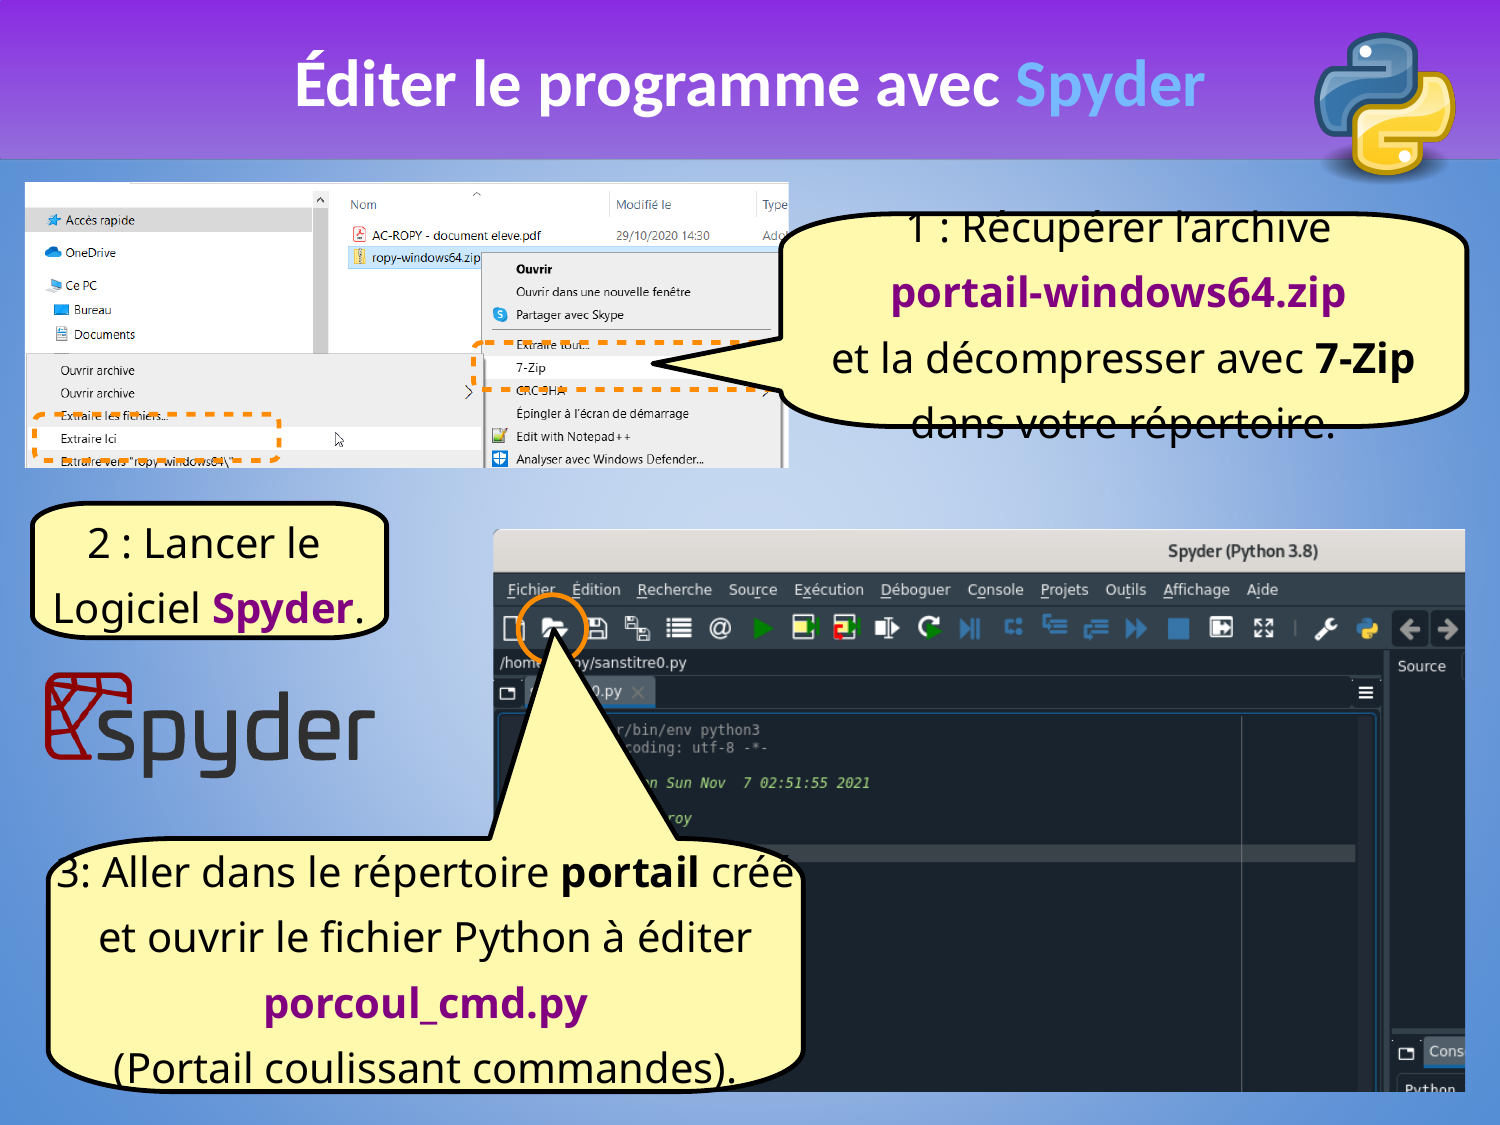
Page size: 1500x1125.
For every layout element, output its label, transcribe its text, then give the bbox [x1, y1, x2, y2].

picture [0, 29, 1500, 1125]
text_box Éditer le programme avec Spyder [0, 0, 1500, 159]
text_box 3: Aller dans le répertoire portail créé et ouvrir le fichier Python à éditer porcoul_cmd.py (Portail coulissant commandes). [48, 629, 804, 1092]
text_box 2 : Lancer le Logiciel Spyder. [32, 503, 387, 638]
text_box 1 : Récupérer l’archive portail-windows64.zip et la décompresser avec 7-Zip dans votre répertoire. [652, 213, 1467, 427]
